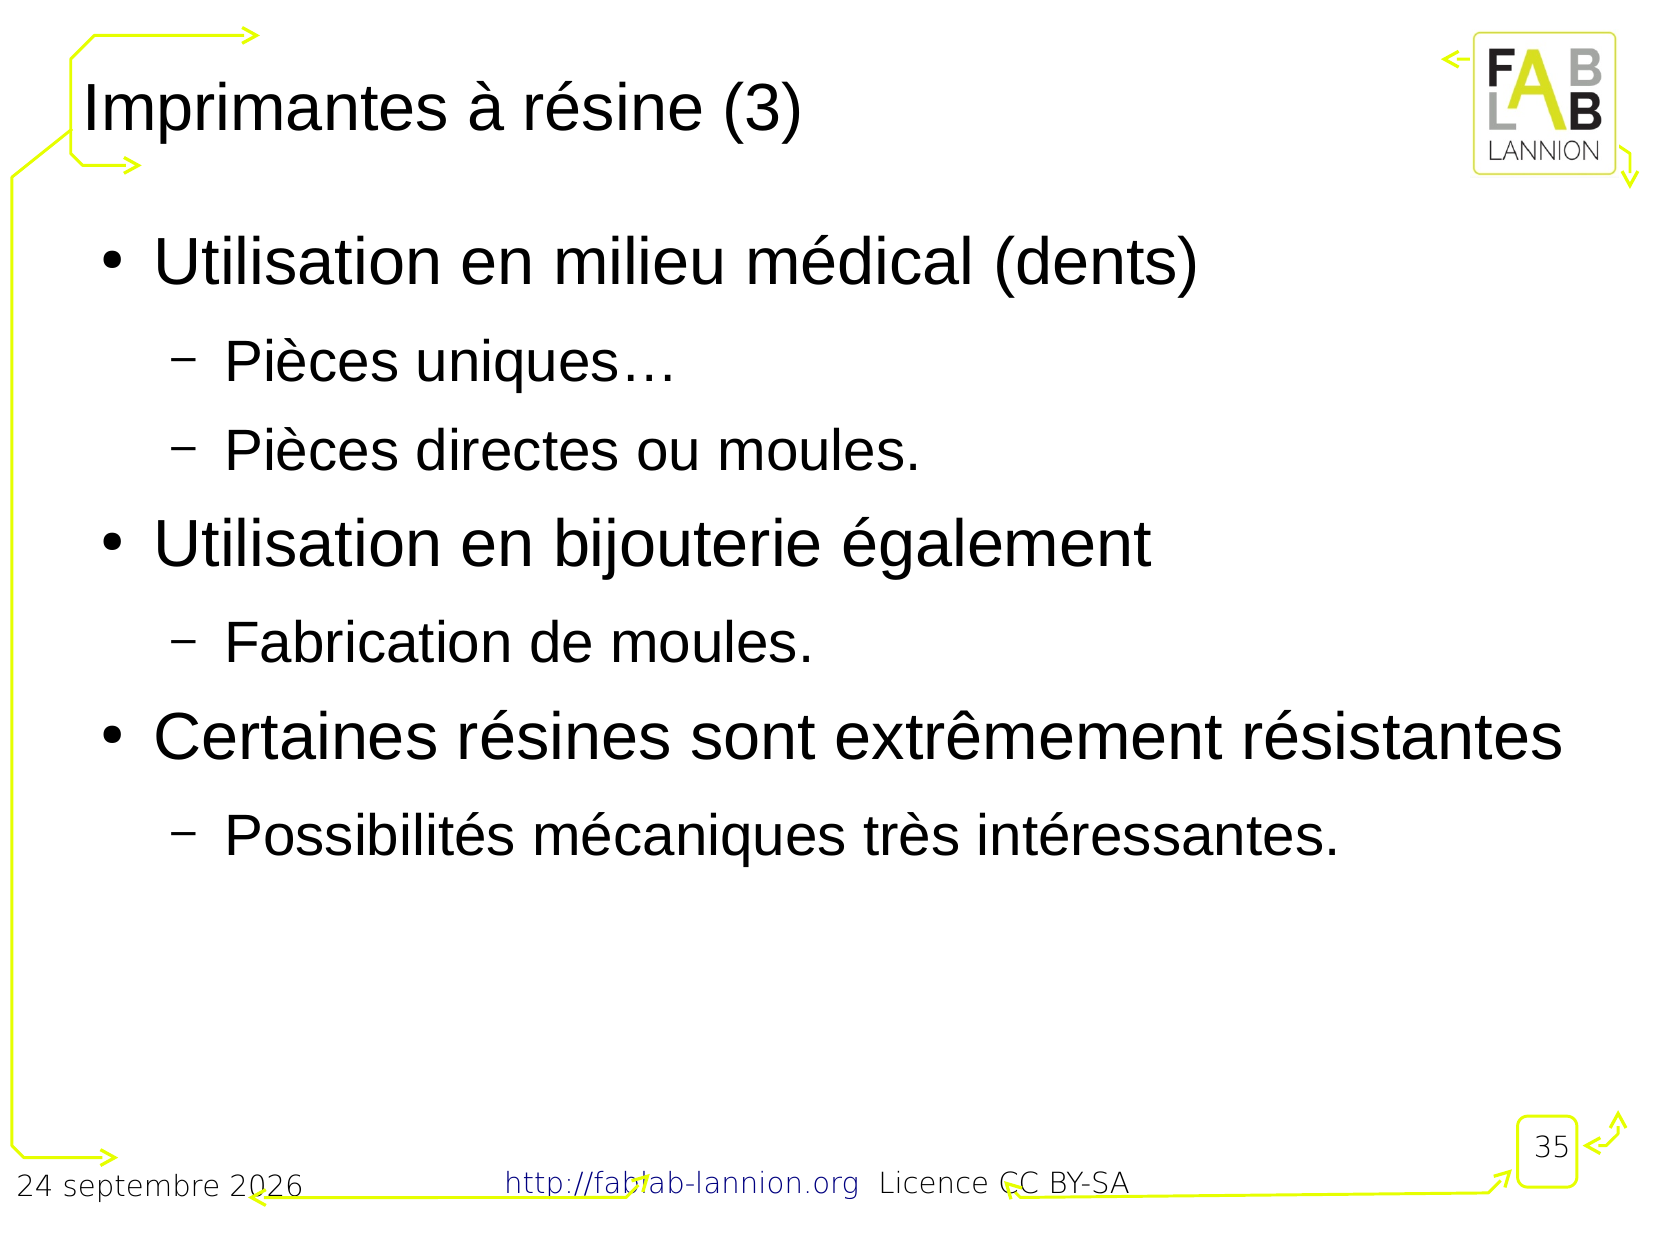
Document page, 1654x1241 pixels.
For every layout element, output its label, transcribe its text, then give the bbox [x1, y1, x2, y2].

picture [1470, 29, 1619, 178]
title Imprimantes à résine (3) [82, 49, 1441, 166]
list Utilisation en milieu médical (dents) Pièces uniques… Pièces directes ou moules. Utilisation en bijouterie également Fabrication de moules. Certaines résines sont extrêmement résistantes Possibilités mécaniques très intéressantes. [82, 224, 1595, 1087]
